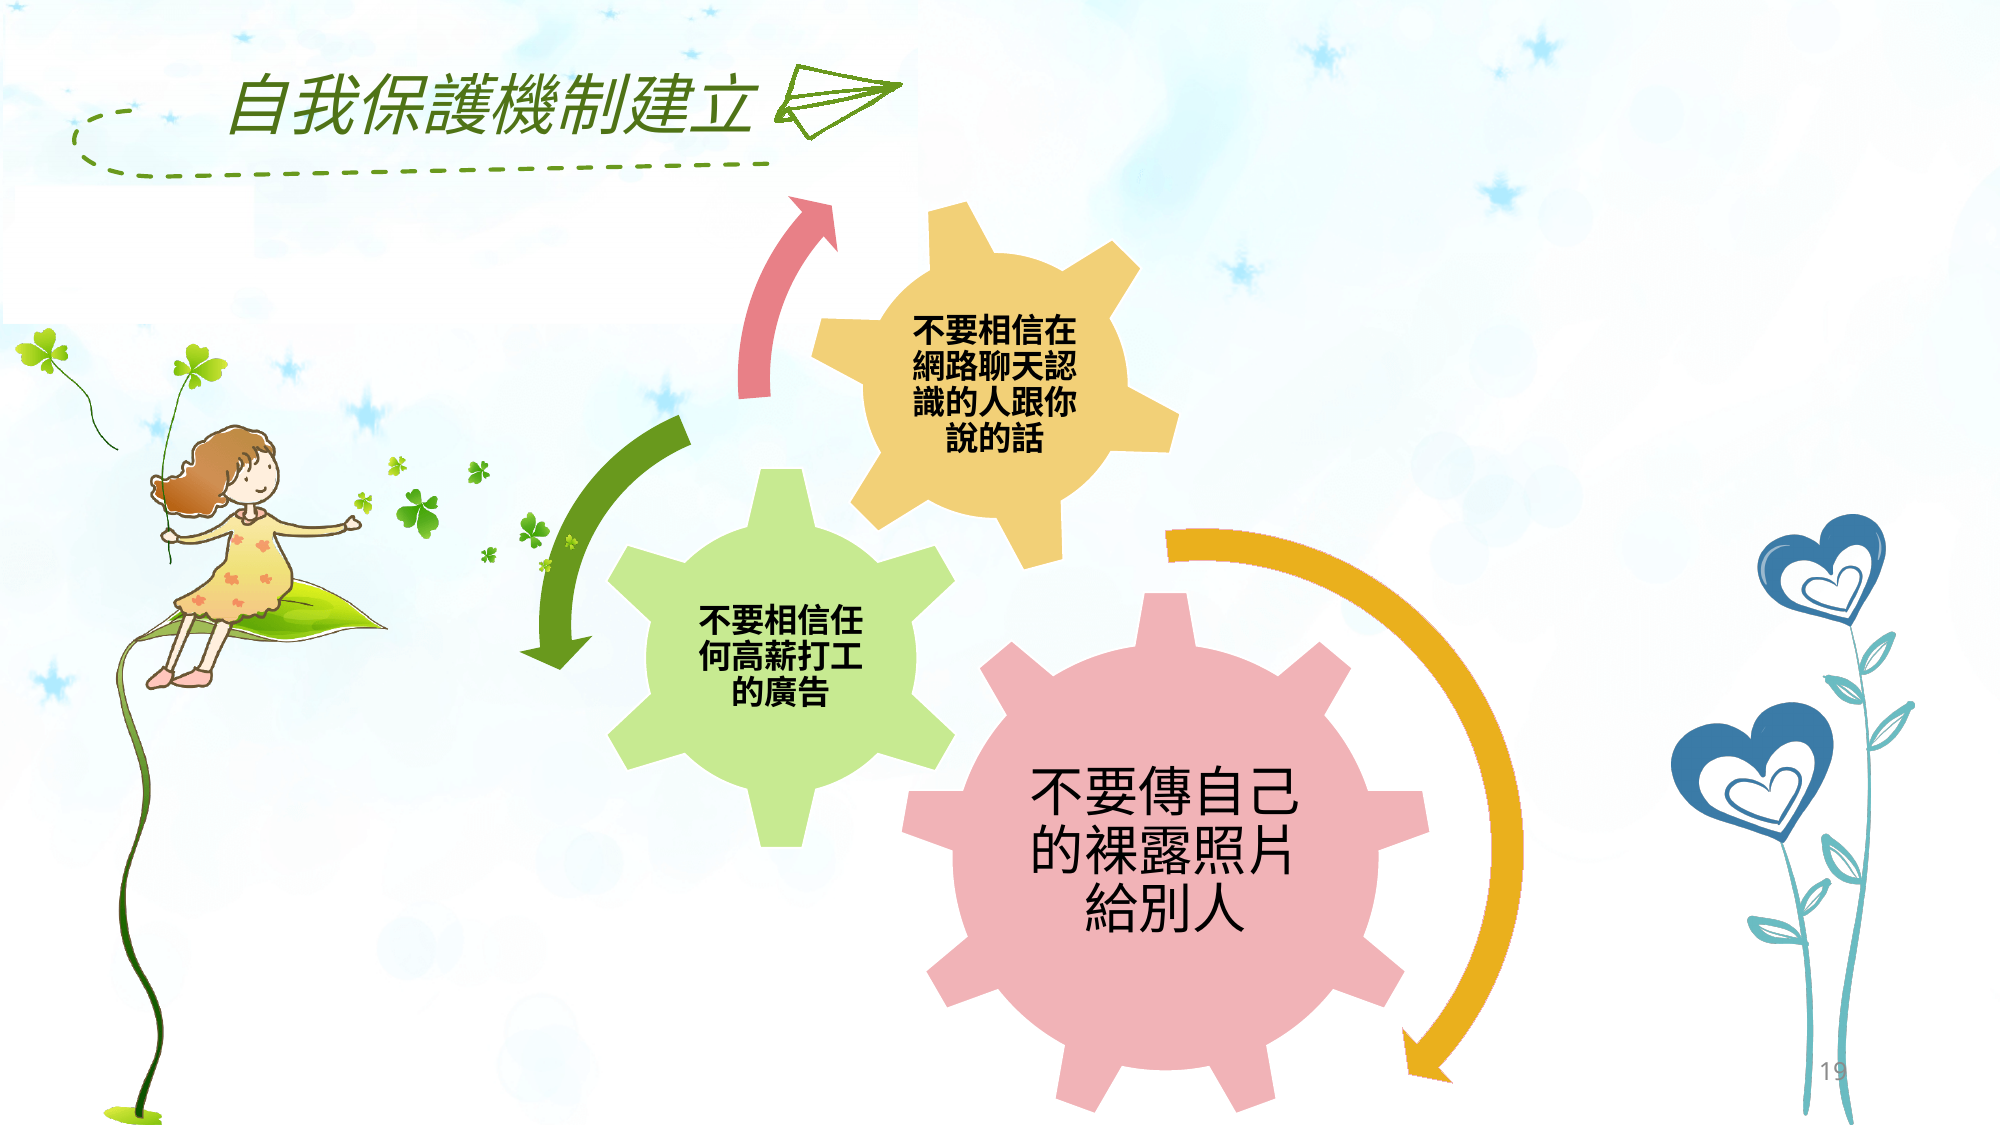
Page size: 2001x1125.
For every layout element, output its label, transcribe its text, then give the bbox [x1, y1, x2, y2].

picture [1671, 514, 1915, 1125]
text_box [578, 414, 692, 574]
text_box 不要傳自己的裸露照片給別人 [900, 592, 1431, 1115]
text_box 自我保護機制建立 [206, 55, 770, 151]
text_box 不要相信在網路聊天認識的人跟你說的話 [810, 200, 1181, 571]
text_box [1165, 528, 1524, 1042]
picture [15, 328, 578, 1125]
picture [3, 0, 918, 324]
text_box 不要相信任何高薪打工的廣告 [606, 467, 957, 848]
text_box [737, 196, 838, 400]
slide_number <編號> [1412, 1042, 1863, 1103]
text_box [578, 635, 593, 652]
text_box [1402, 1027, 1416, 1075]
text_box [774, 64, 903, 141]
